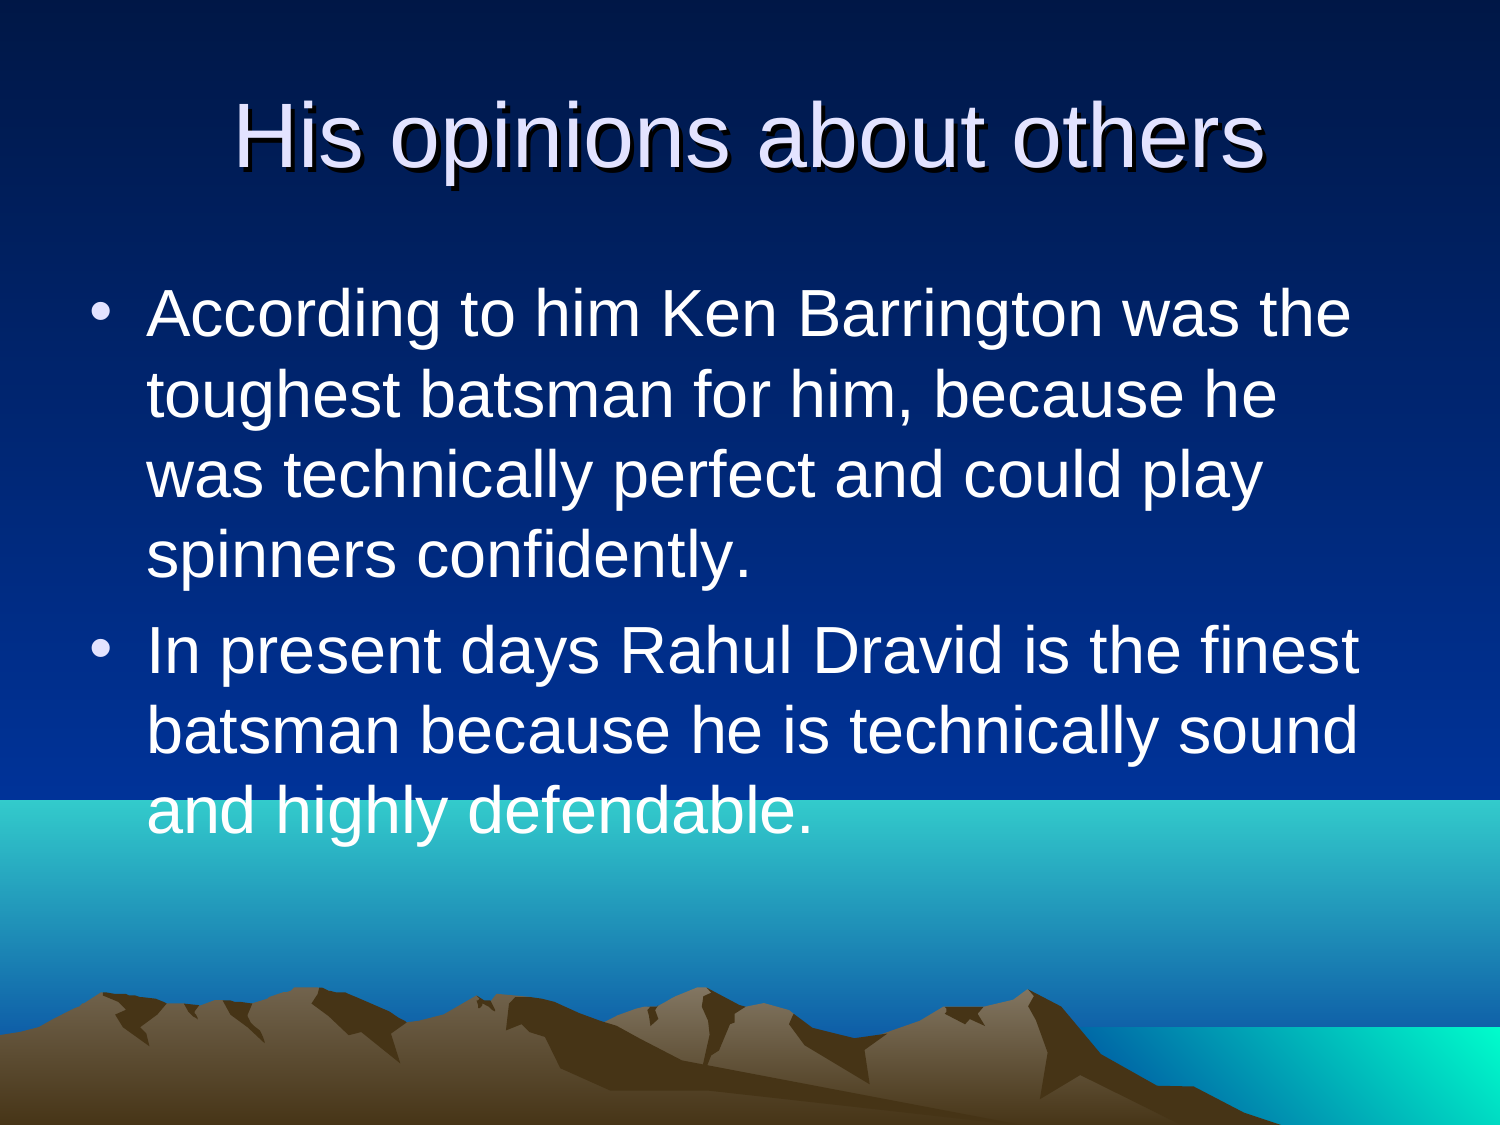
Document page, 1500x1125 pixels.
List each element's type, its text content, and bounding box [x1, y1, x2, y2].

list According to him Ken Barrington was the toughest batsman for him, because he was technically perfect and could play spinners confidently. In present days Rahul Dravid is the finest batsman because he is technically sound and highly defendable. [75, 262, 1426, 1001]
title His opinions about others [75, 37, 1426, 225]
